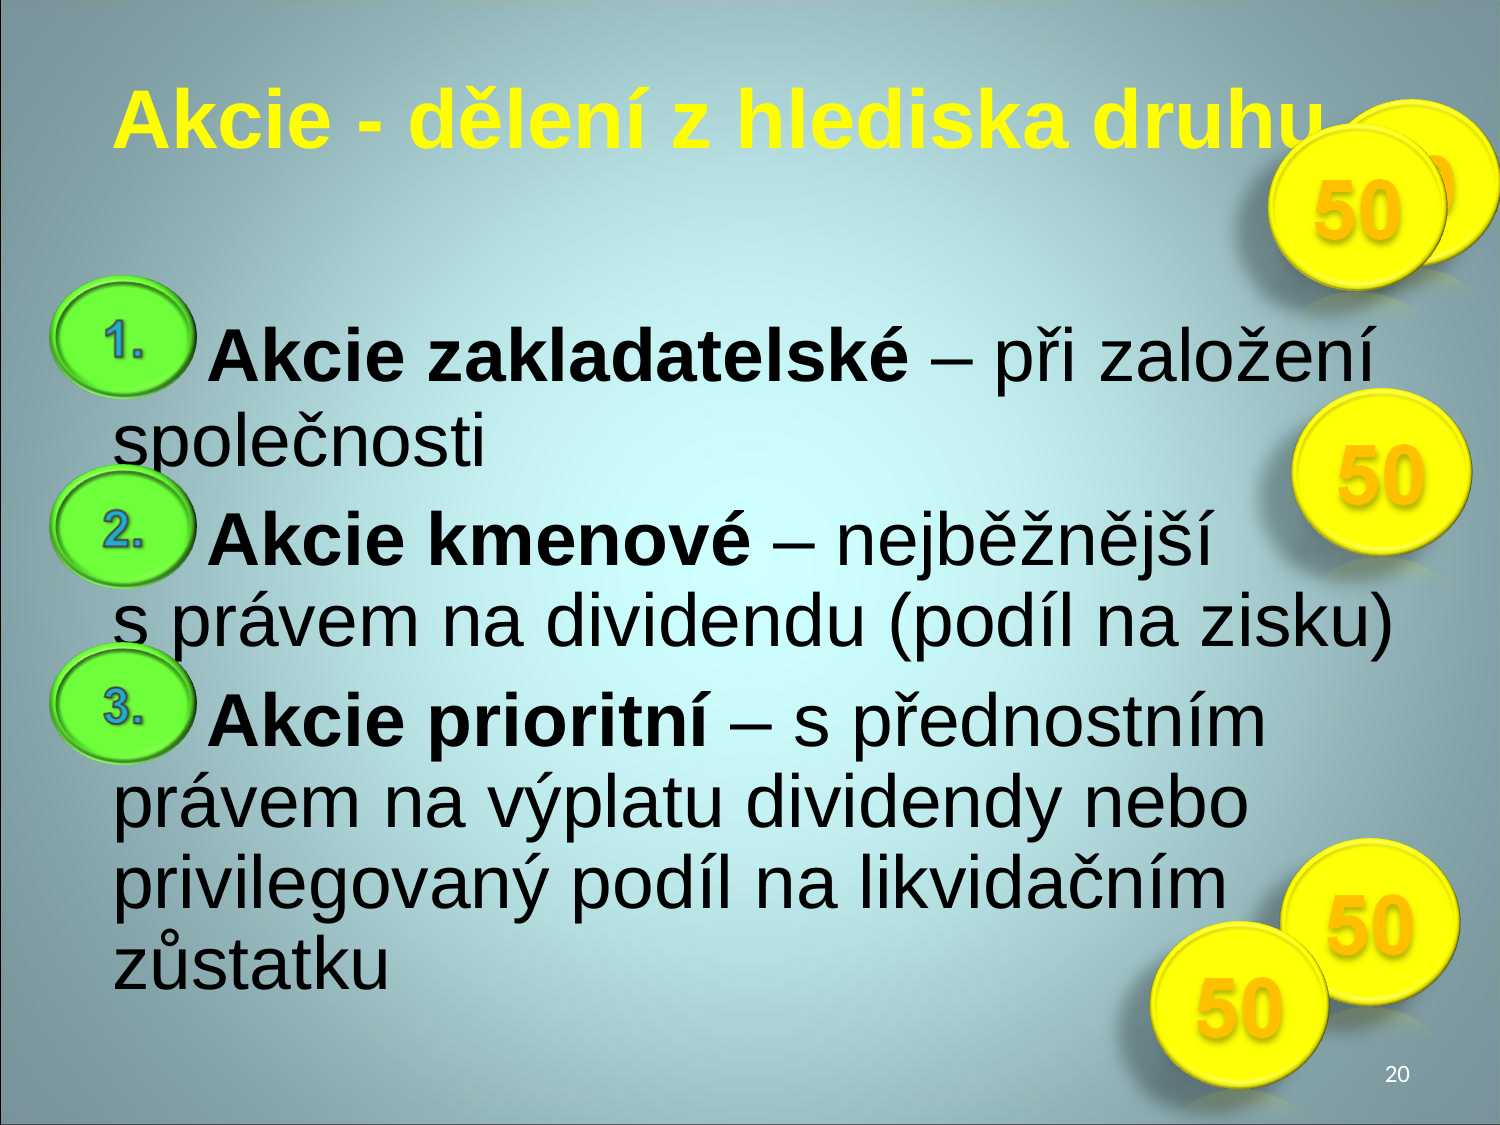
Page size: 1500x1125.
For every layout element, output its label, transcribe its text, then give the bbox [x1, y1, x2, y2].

title Akcie - dělení z hlediska druhu [74, 45, 1365, 185]
list Akcie zakladatelské – při založení společnosti Akcie kmenové – nejběžnější s právem na dividendu (podíl na zisku) Akcie prioritní – s přednostním právem na výplatu dividendy nebo privilegovaný podíl na likvidačním zůstatku [41, 196, 1425, 1083]
picture [0, 0, 1500, 1125]
